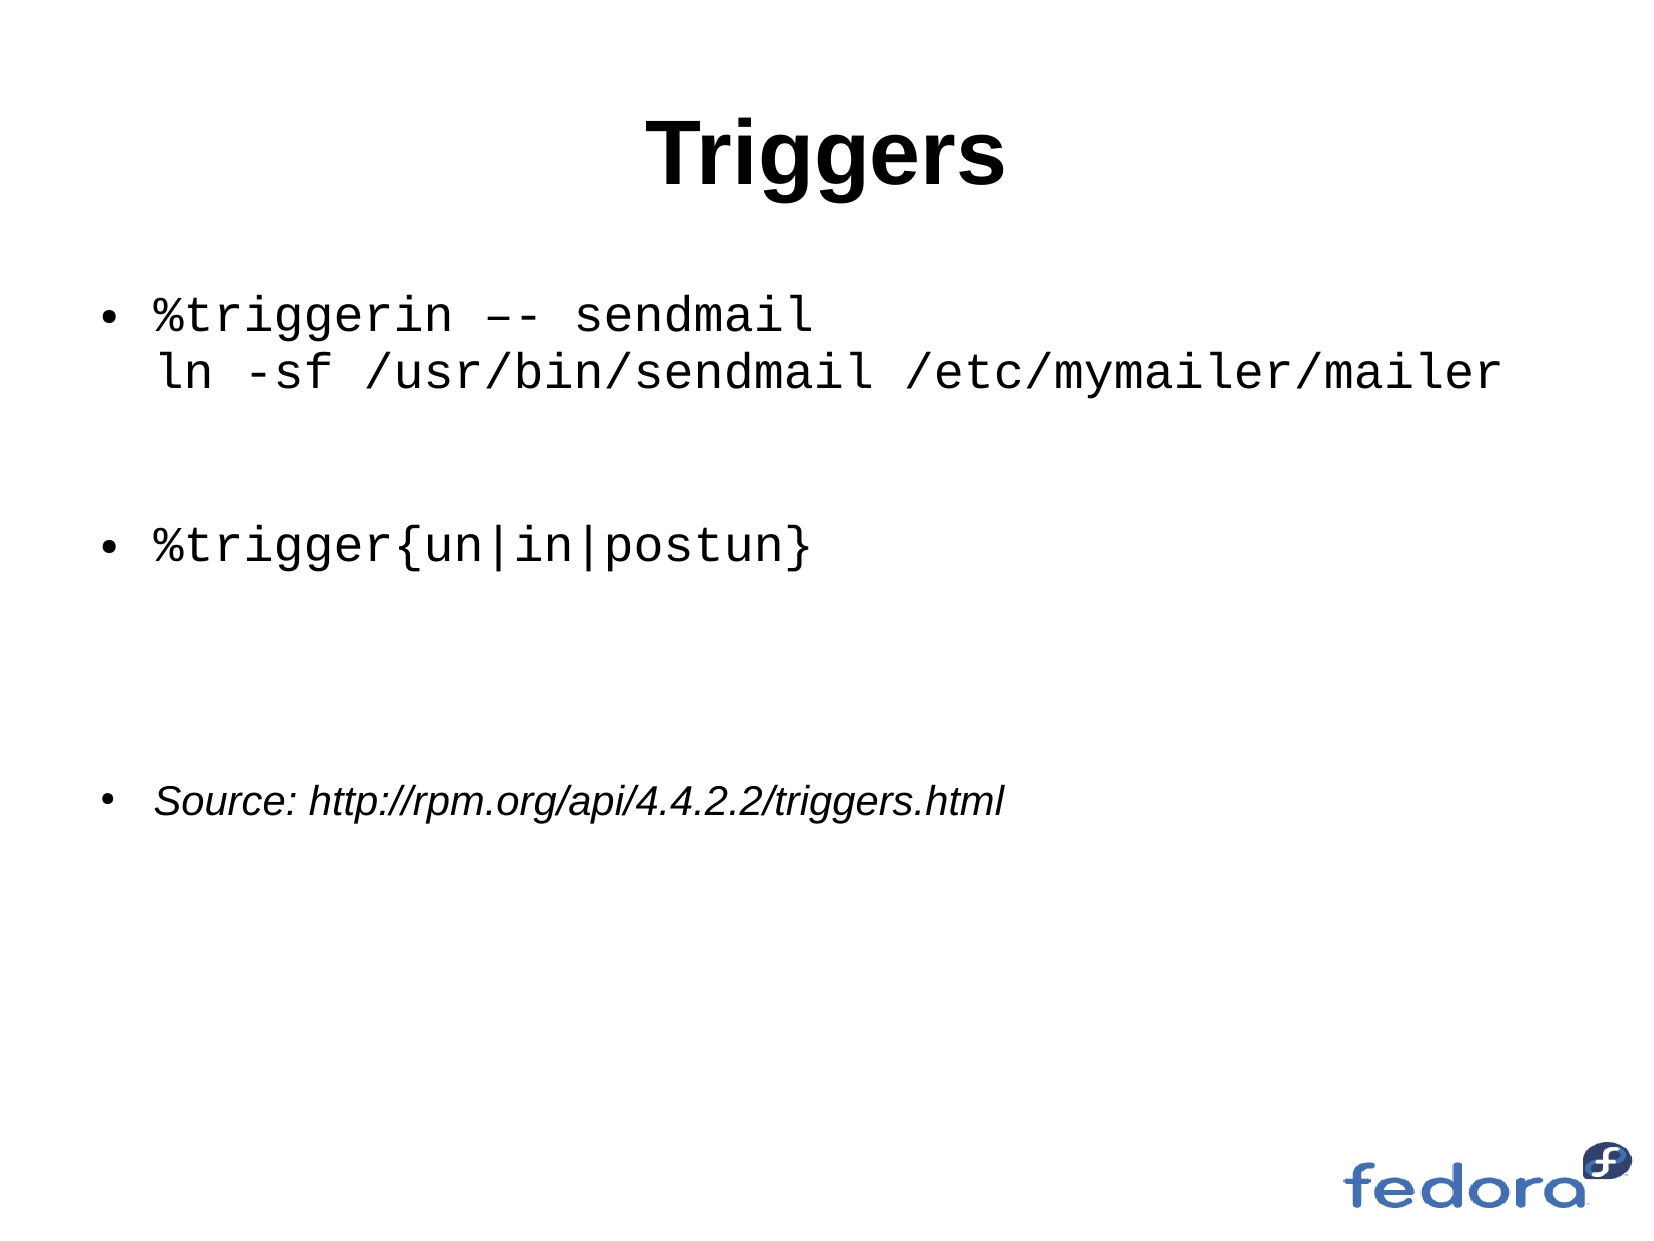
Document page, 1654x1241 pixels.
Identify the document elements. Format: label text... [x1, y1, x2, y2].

text_box [82, 290, 1571, 1109]
picture [1332, 1124, 1651, 1227]
title Triggers [82, 49, 1571, 257]
